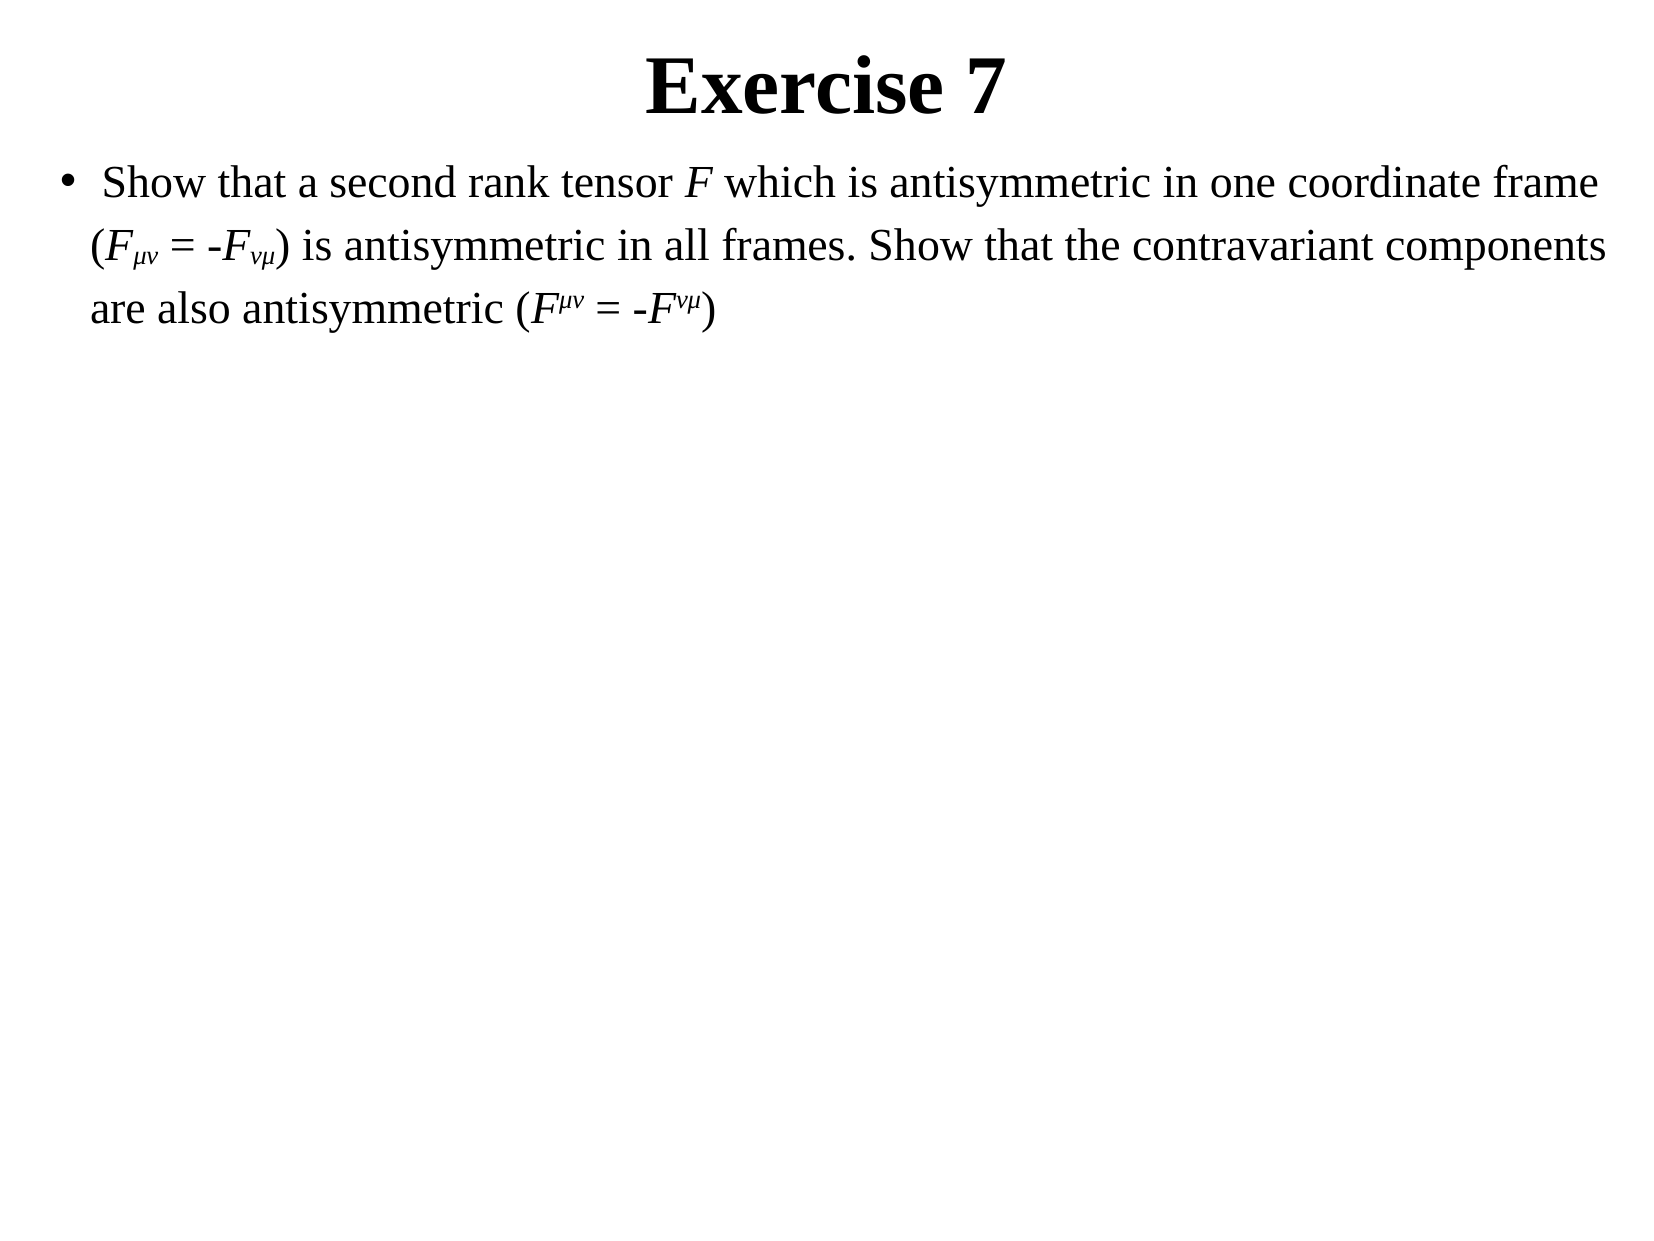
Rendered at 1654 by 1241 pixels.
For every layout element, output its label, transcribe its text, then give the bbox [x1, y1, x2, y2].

list Show that a second rank tensor F which is antisymmetric in one coordinate frame (Fμν = -Fνμ) is antisymmetric in all frames. Show that the contravariant components are also antisymmetric (Fμν = -Fνμ) [45, 135, 1636, 341]
title Exercise 7 [82, 26, 1571, 134]
